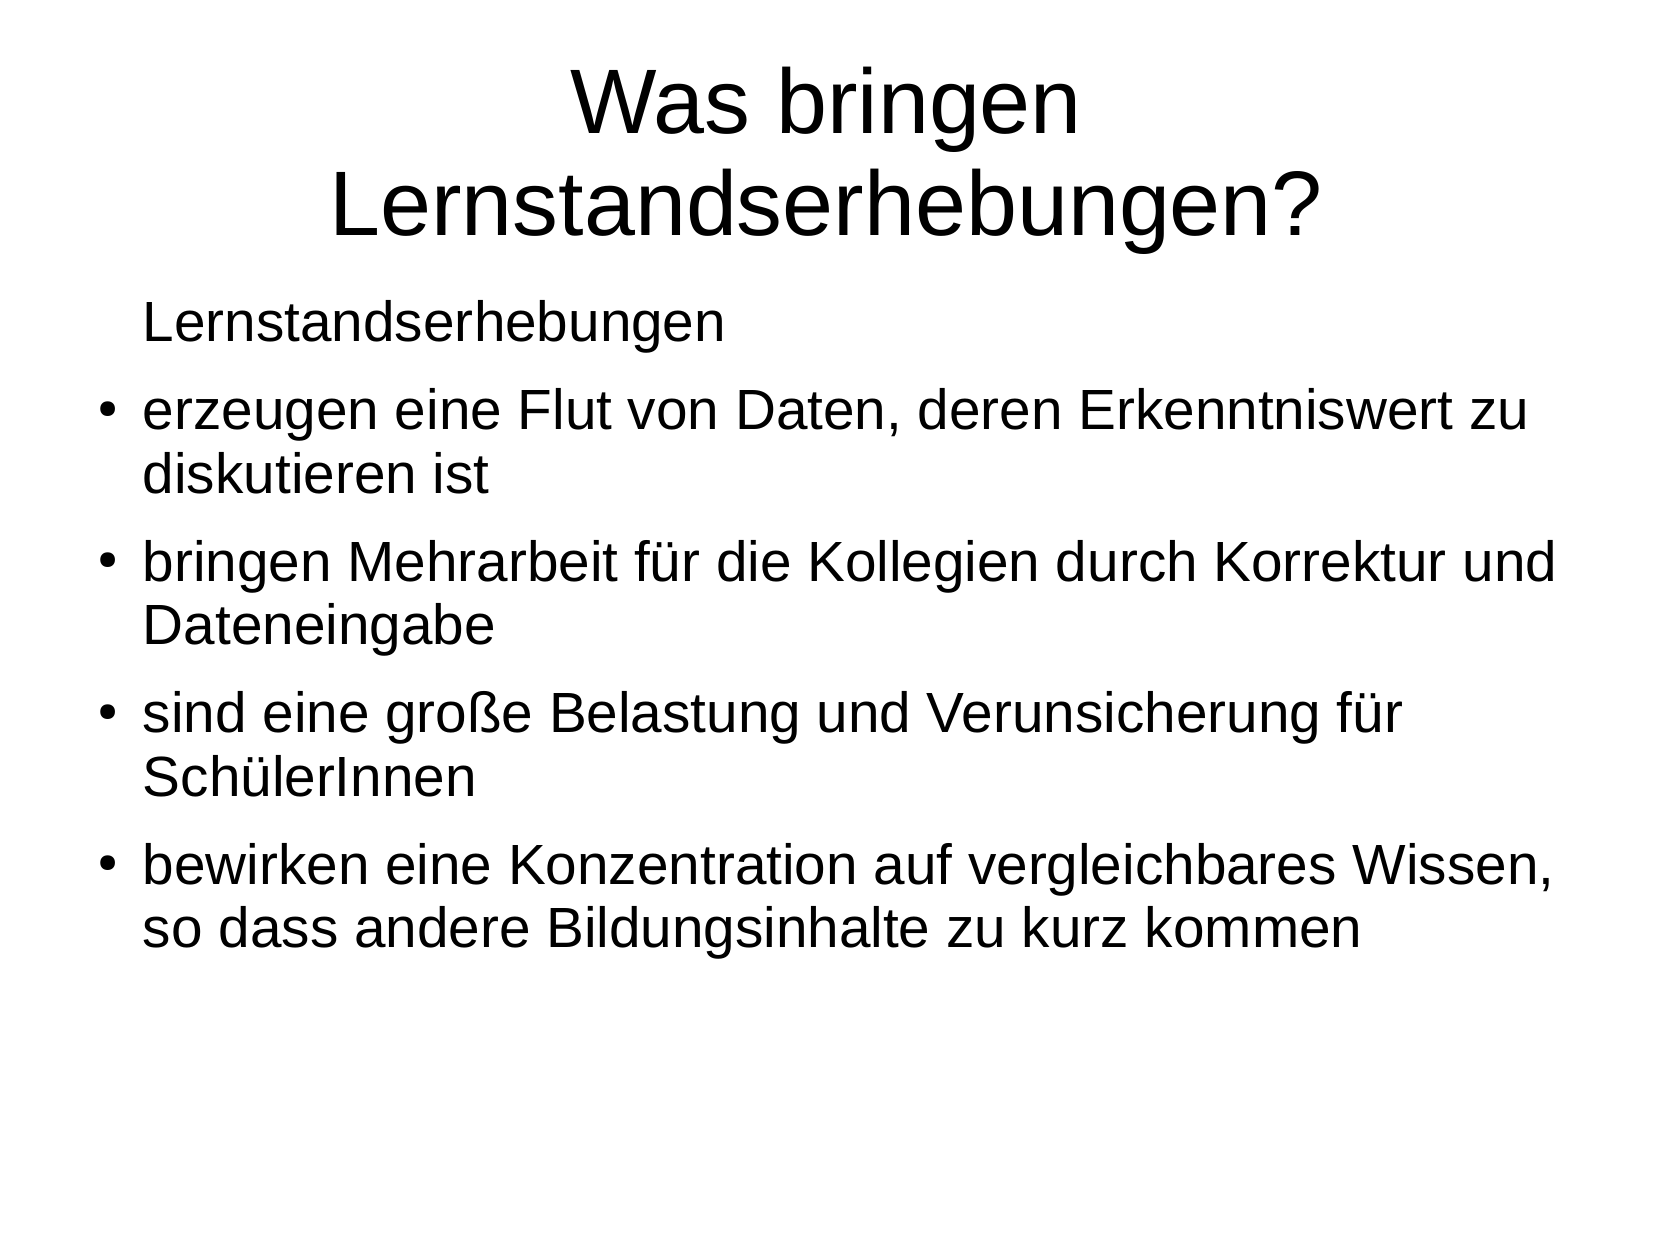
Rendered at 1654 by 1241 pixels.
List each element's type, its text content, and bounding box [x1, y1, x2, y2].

title Was bringen Lernstandserhebungen? [82, 49, 1571, 257]
list Lernstandserhebungen erzeugen eine Flut von Daten, deren Erkenntniswert zu diskutieren ist bringen Mehrarbeit für die Kollegien durch Korrektur und Dateneingabe sind eine große Belastung und Verunsicherung für SchülerInnen bewirken eine Konzentration auf vergleichbares Wissen, so dass andere Bildungsinhalte zu kurz kommen [82, 290, 1571, 1010]
